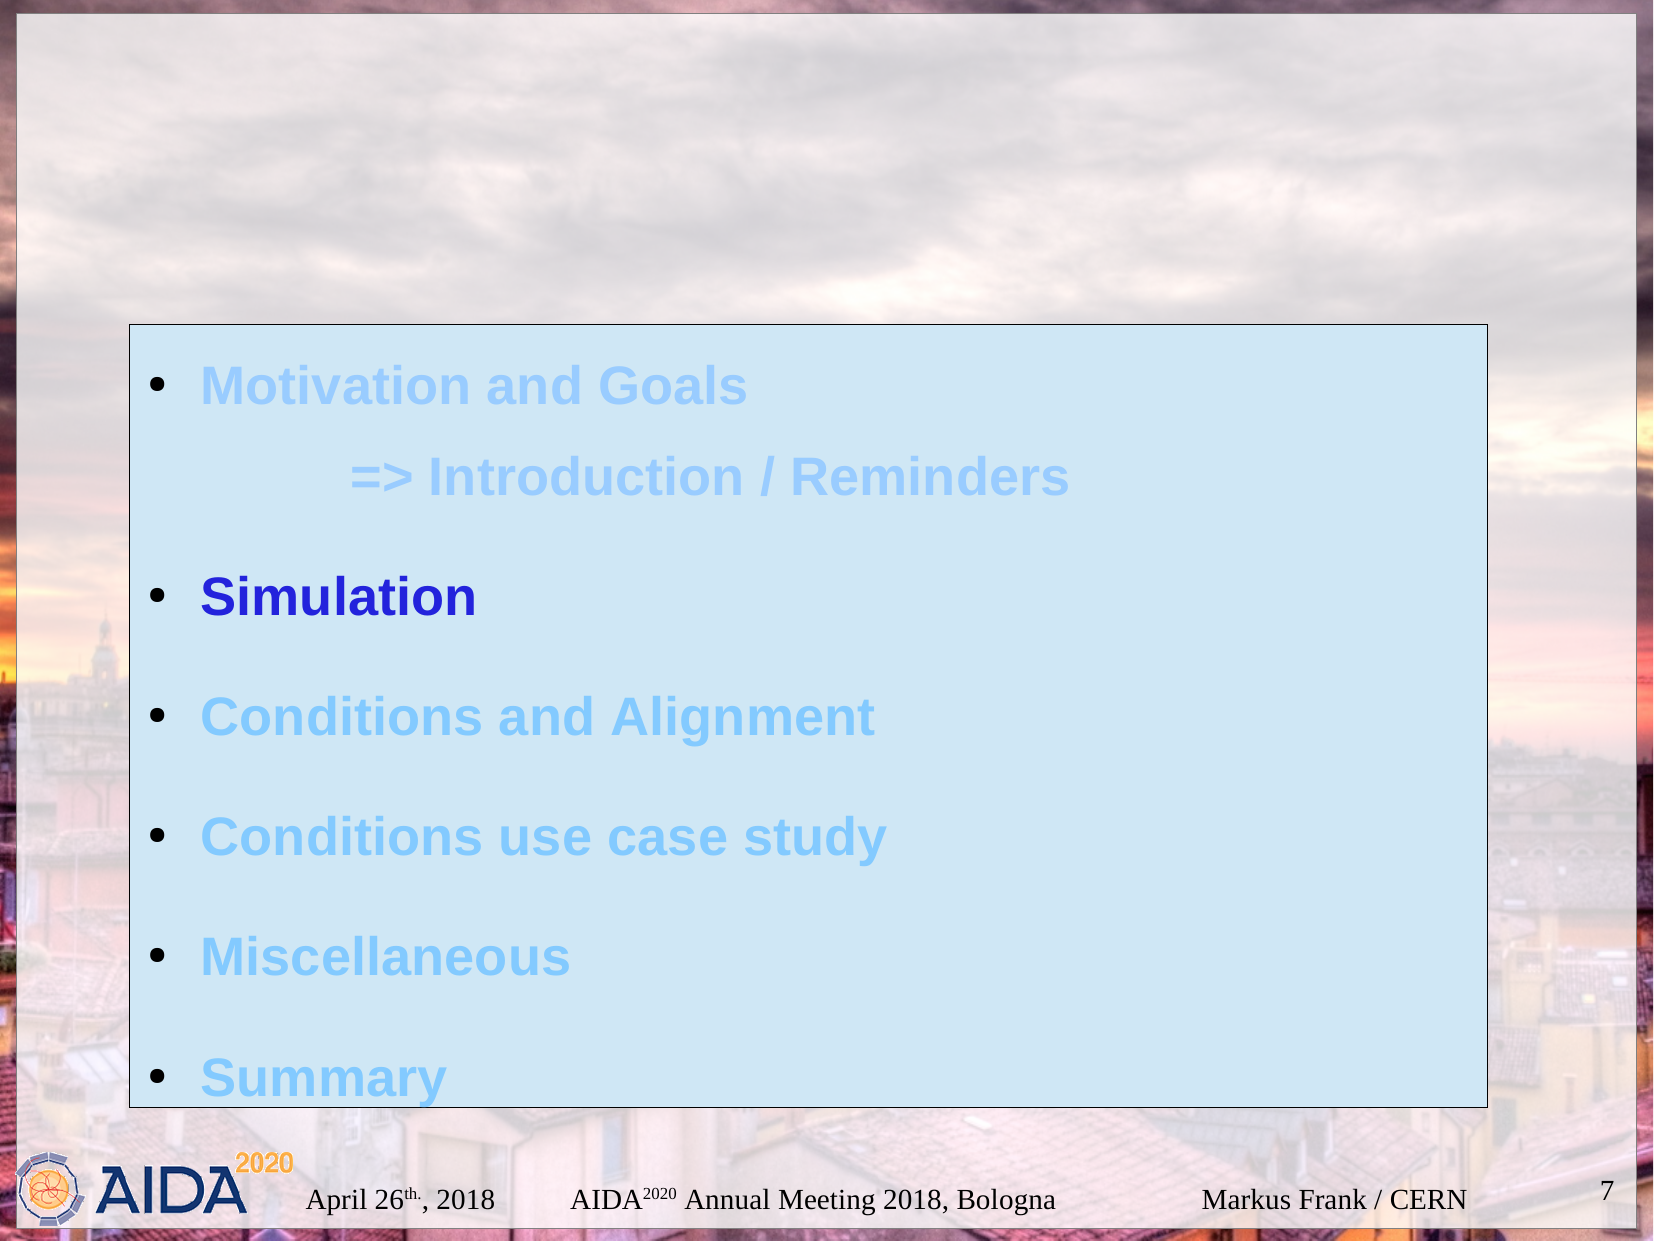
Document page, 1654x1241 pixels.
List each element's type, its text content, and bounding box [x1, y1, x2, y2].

picture [0, 0, 1654, 1241]
list Motivation and Goals => Introduction / Reminders Simulation Conditions and Alignment Conditions use case study Miscellaneous Summary [129, 324, 1488, 1078]
